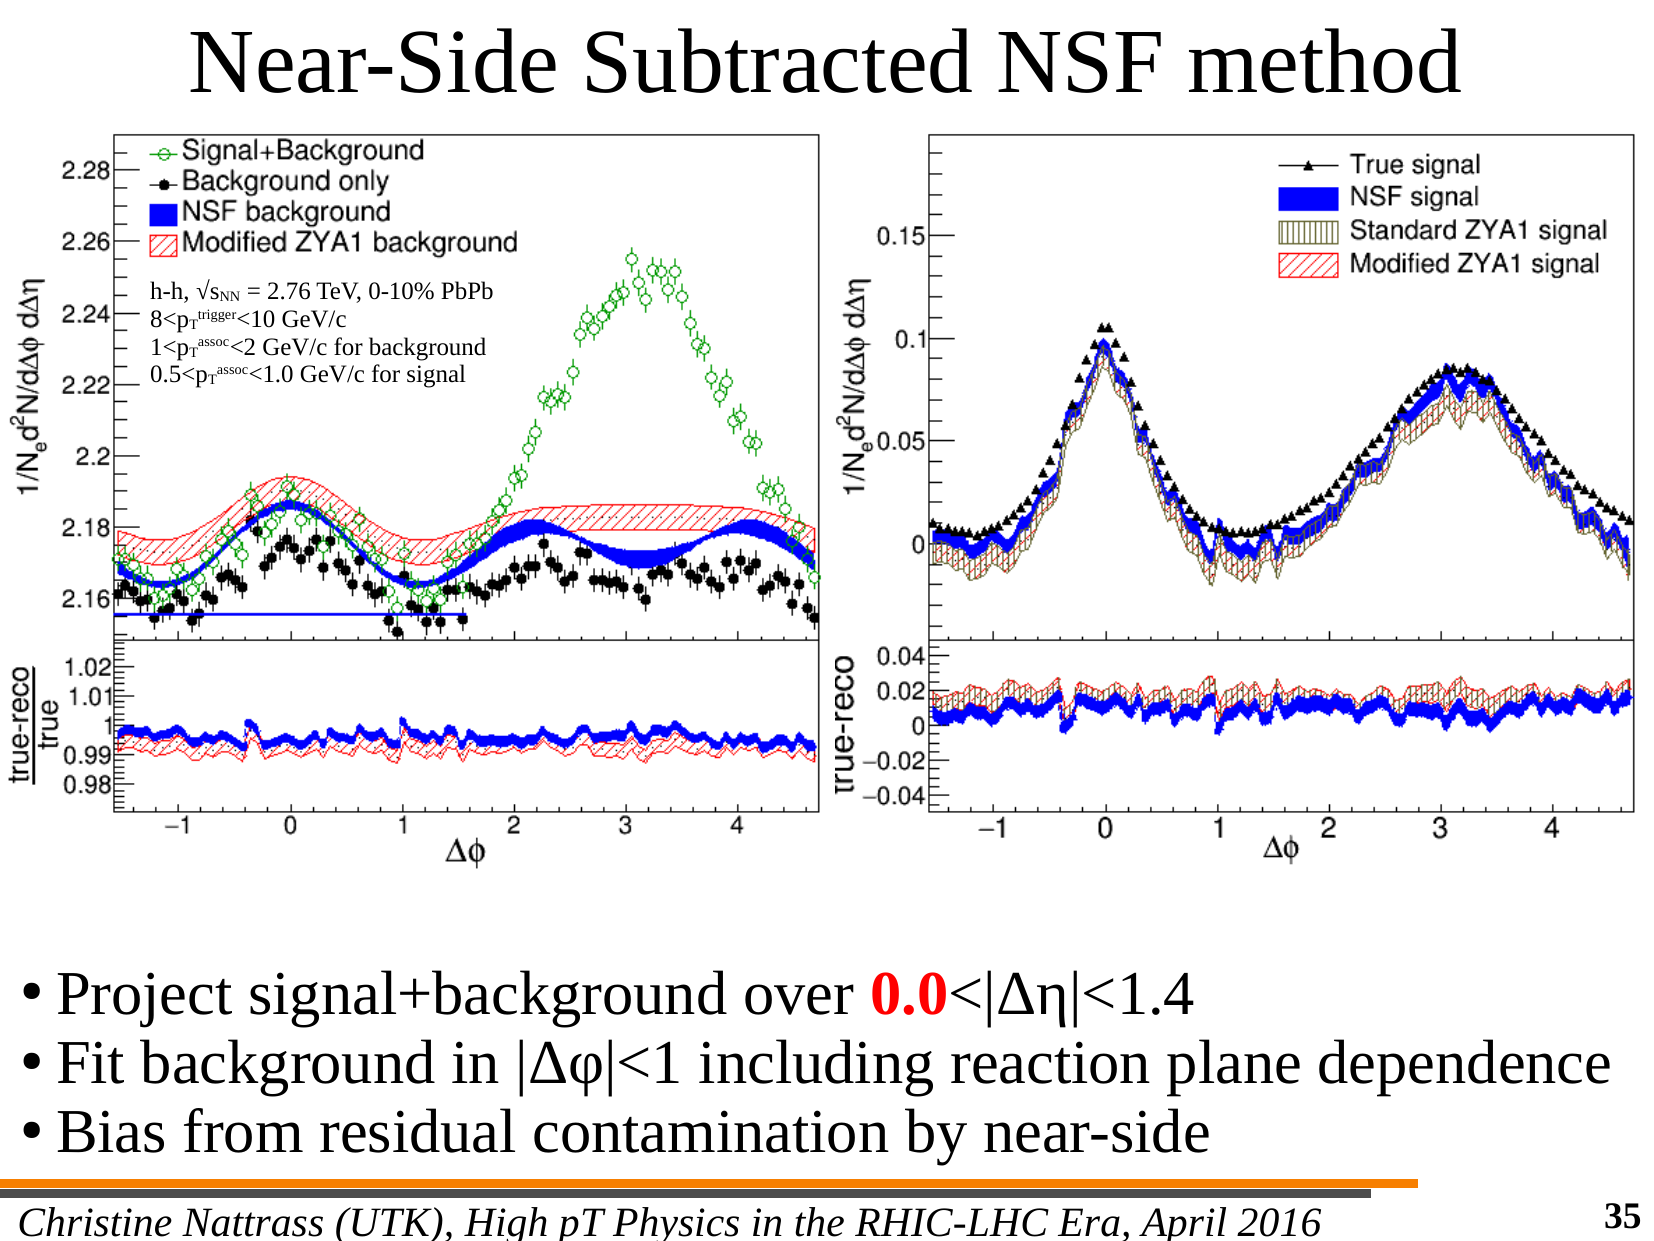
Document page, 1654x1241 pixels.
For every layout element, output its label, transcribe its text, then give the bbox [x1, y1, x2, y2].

picture [6, 119, 1650, 871]
title Near-Side Subtracted NSF method [82, 2, 1571, 119]
text_box h-h, √sNN = 2.76 TeV, 0-10% PbPb 8<pTtrigger<10 GeV/c 1<pTassoc<2 GeV/c for background 0.5<pTassoc<1.0 GeV/c for signal [135, 270, 526, 436]
text_box Project signal+background over 0.0<|Δη|<1.4 Fit background in |Δφ|<1 including reaction plane dependence Bias from residual contamination by near-side [5, 951, 1642, 1241]
